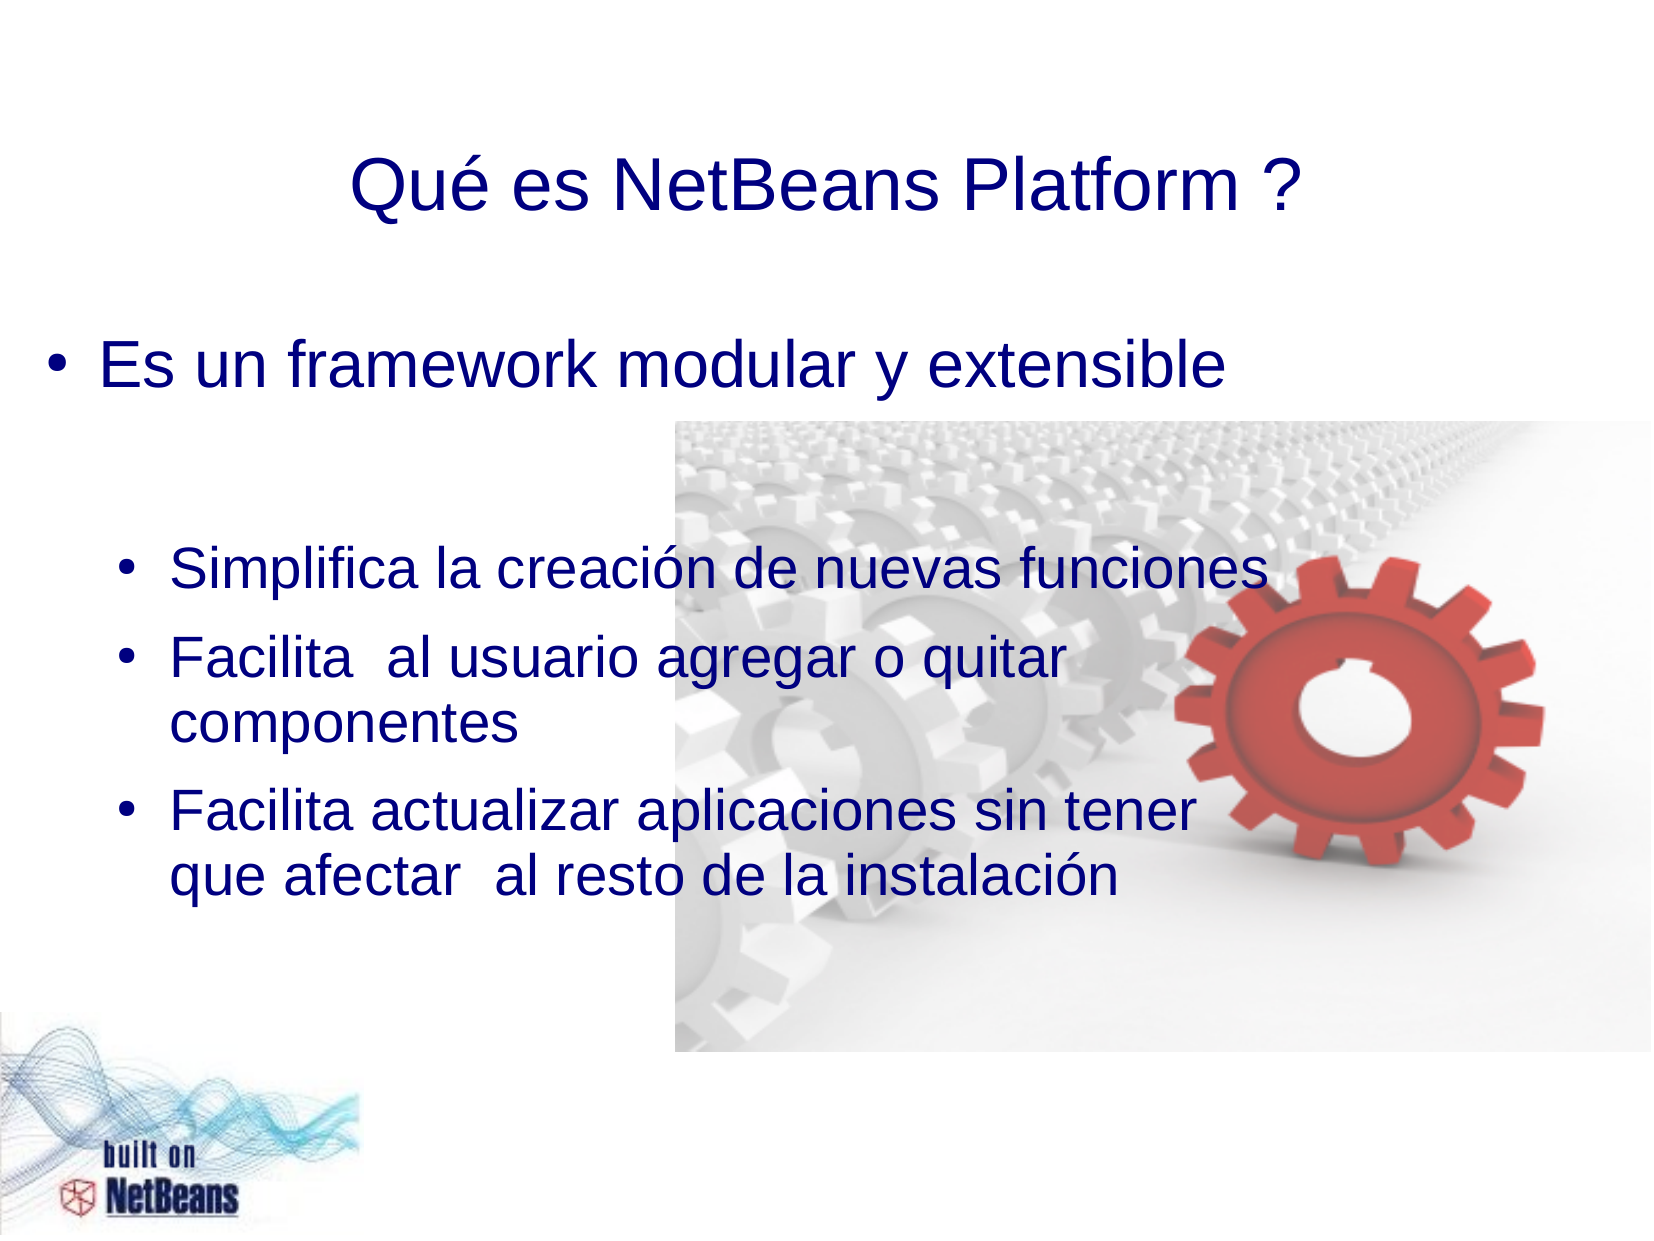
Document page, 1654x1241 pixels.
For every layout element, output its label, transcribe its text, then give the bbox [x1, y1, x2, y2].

picture [675, 421, 1651, 1052]
list Es un framework modular y extensible Simplifica la creación de nuevas funciones Facilita al usuario agregar o quitar componentes Facilita actualizar aplicaciones sin tener que afectar al resto de la instalación [27, 327, 1313, 934]
picture [0, 1012, 364, 1235]
title Qué es NetBeans Platform ? [82, 119, 1571, 250]
